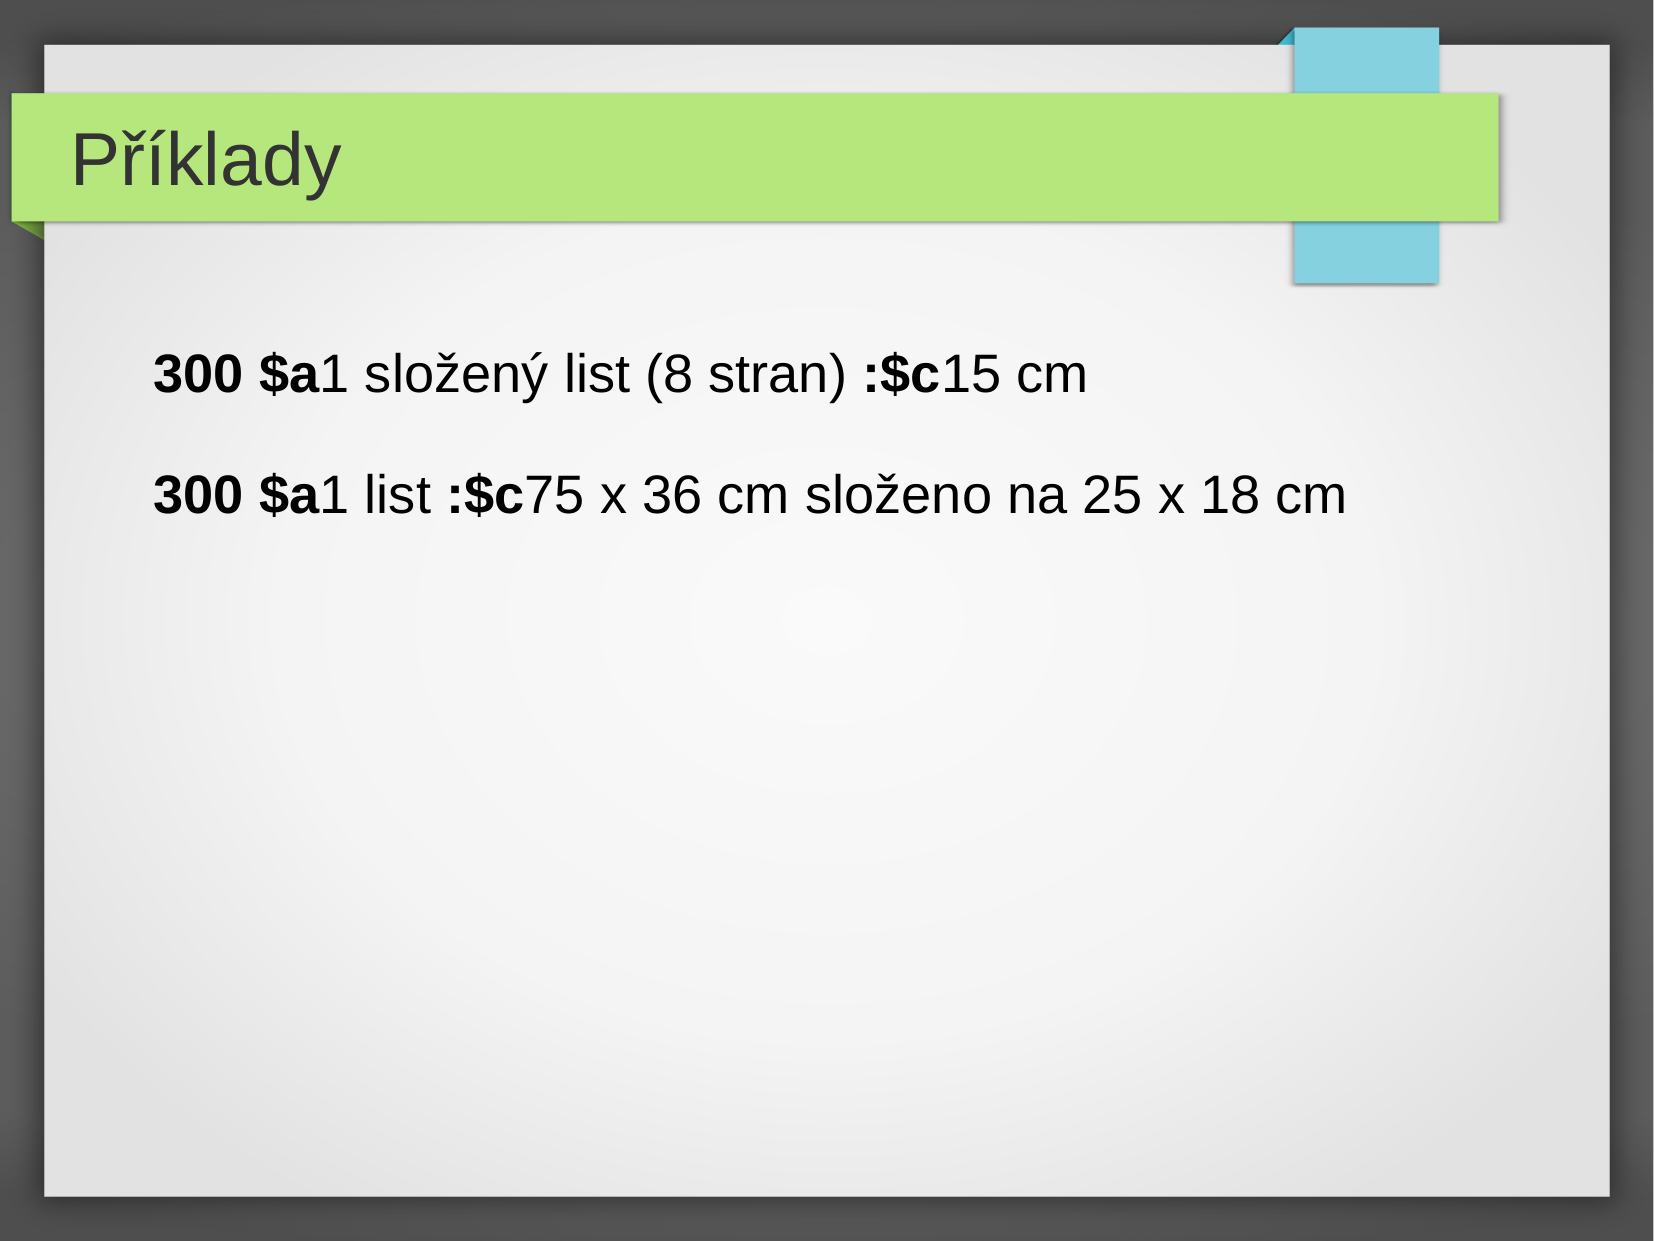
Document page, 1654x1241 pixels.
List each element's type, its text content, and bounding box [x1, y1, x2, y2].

list 300 $a1 složený list (8 stran) :$c15 cm 300 $a1 list :$c75 x 36 cm složeno na 25 x 18 cm [82, 343, 1538, 1063]
title Příklady [70, 106, 1229, 213]
picture [0, 0, 1654, 1241]
